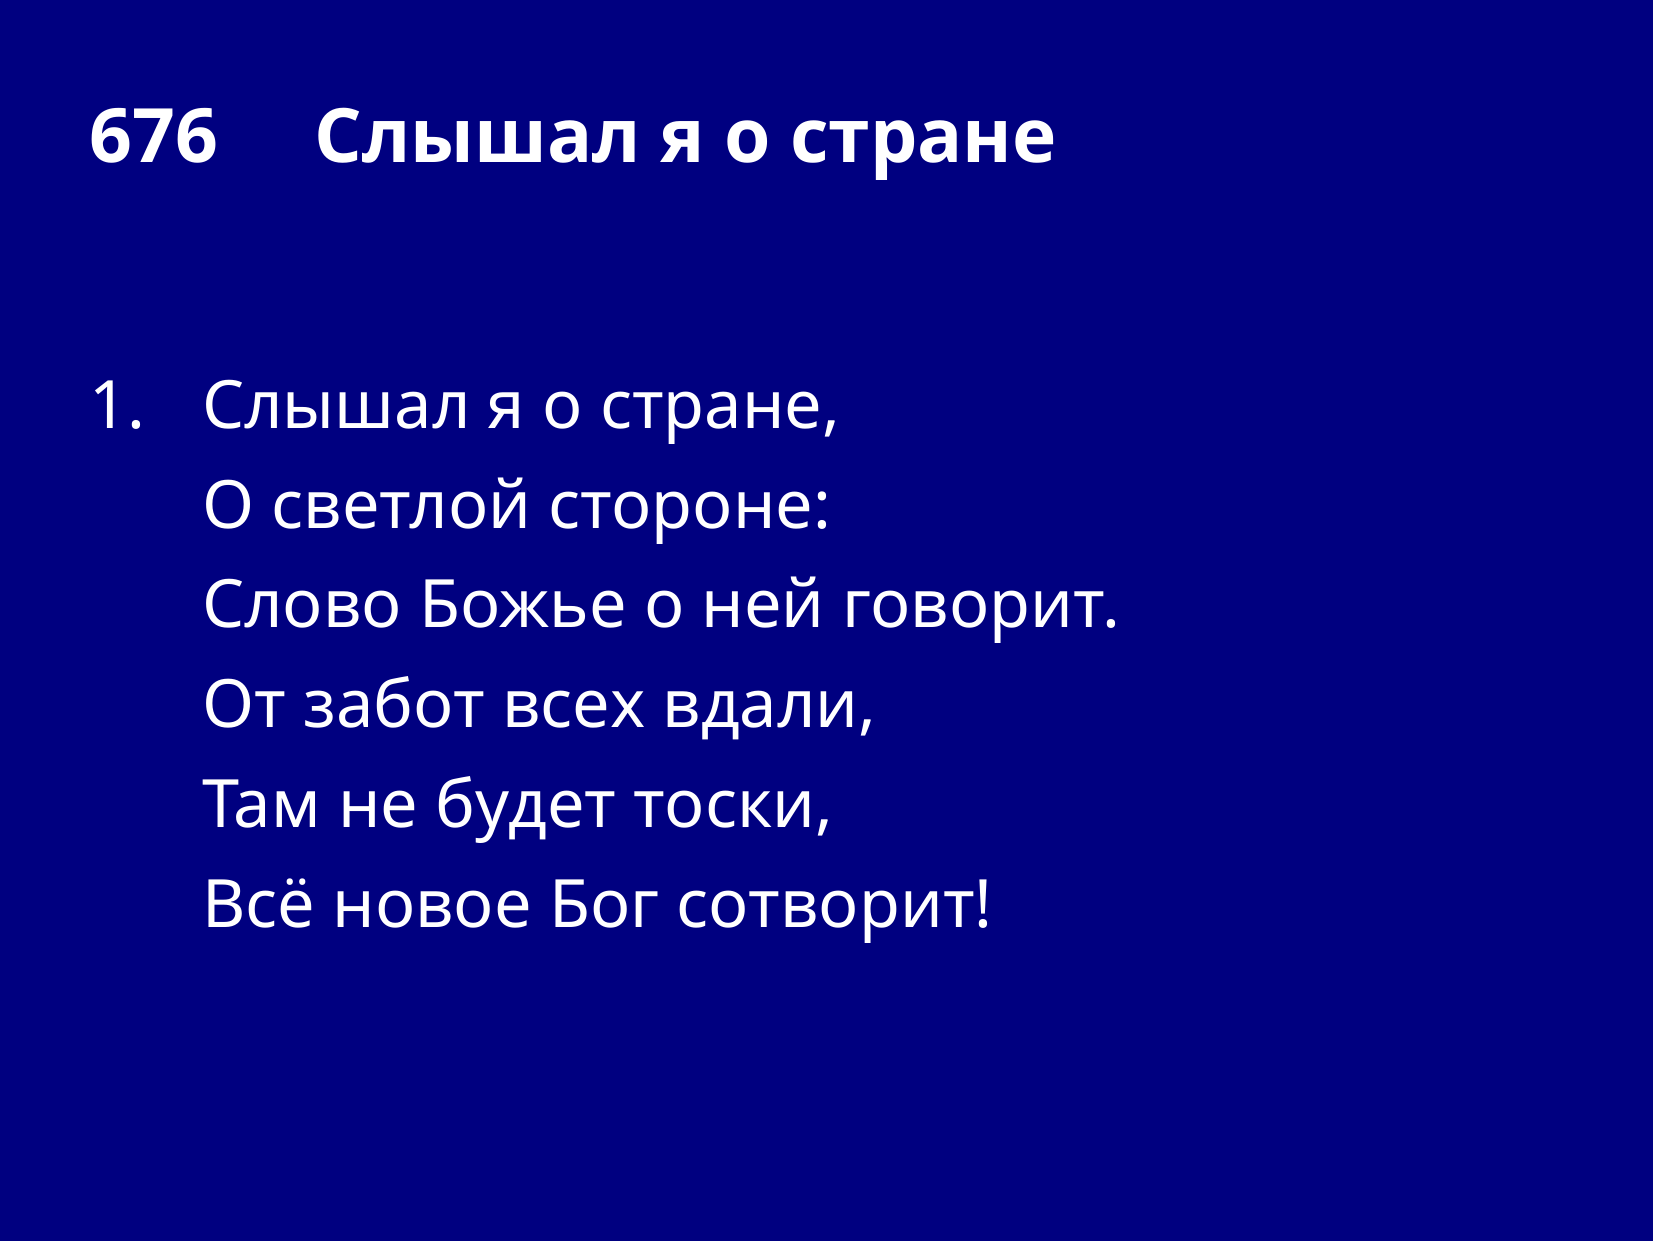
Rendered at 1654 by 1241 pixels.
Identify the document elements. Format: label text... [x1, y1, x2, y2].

text_box 676 Слышал я о стране [75, 75, 1576, 188]
text_box 1. Слышал я о стране, О светлой стороне: Слово Божье о ней говорит. От забот всех вдали, Там не будет тоски, Всё новое Бог сотворит! [75, 188, 1576, 1163]
